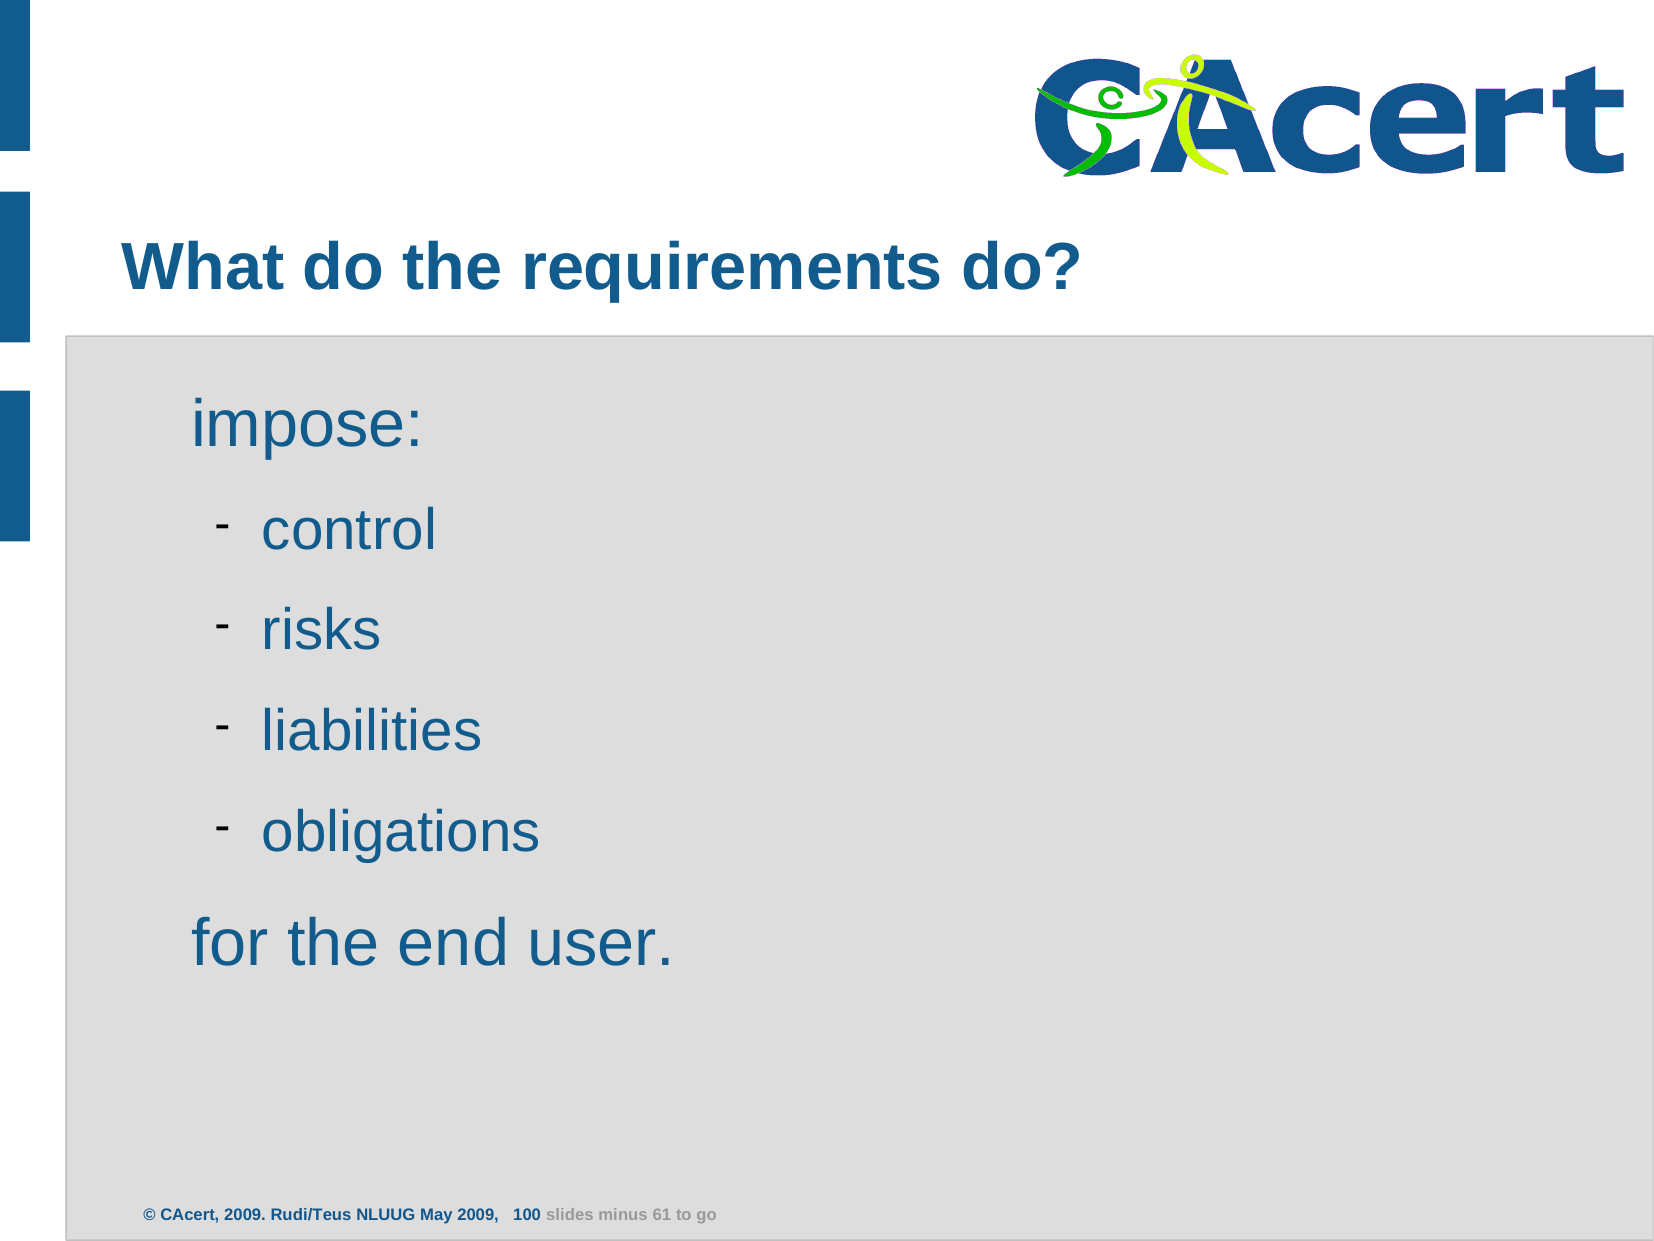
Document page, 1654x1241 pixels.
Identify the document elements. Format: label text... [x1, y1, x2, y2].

title What do the requirements do? [121, 170, 1533, 323]
list impose: control risks liabilities obligations for the end user. [121, 344, 1594, 1238]
picture [1033, 53, 1625, 178]
